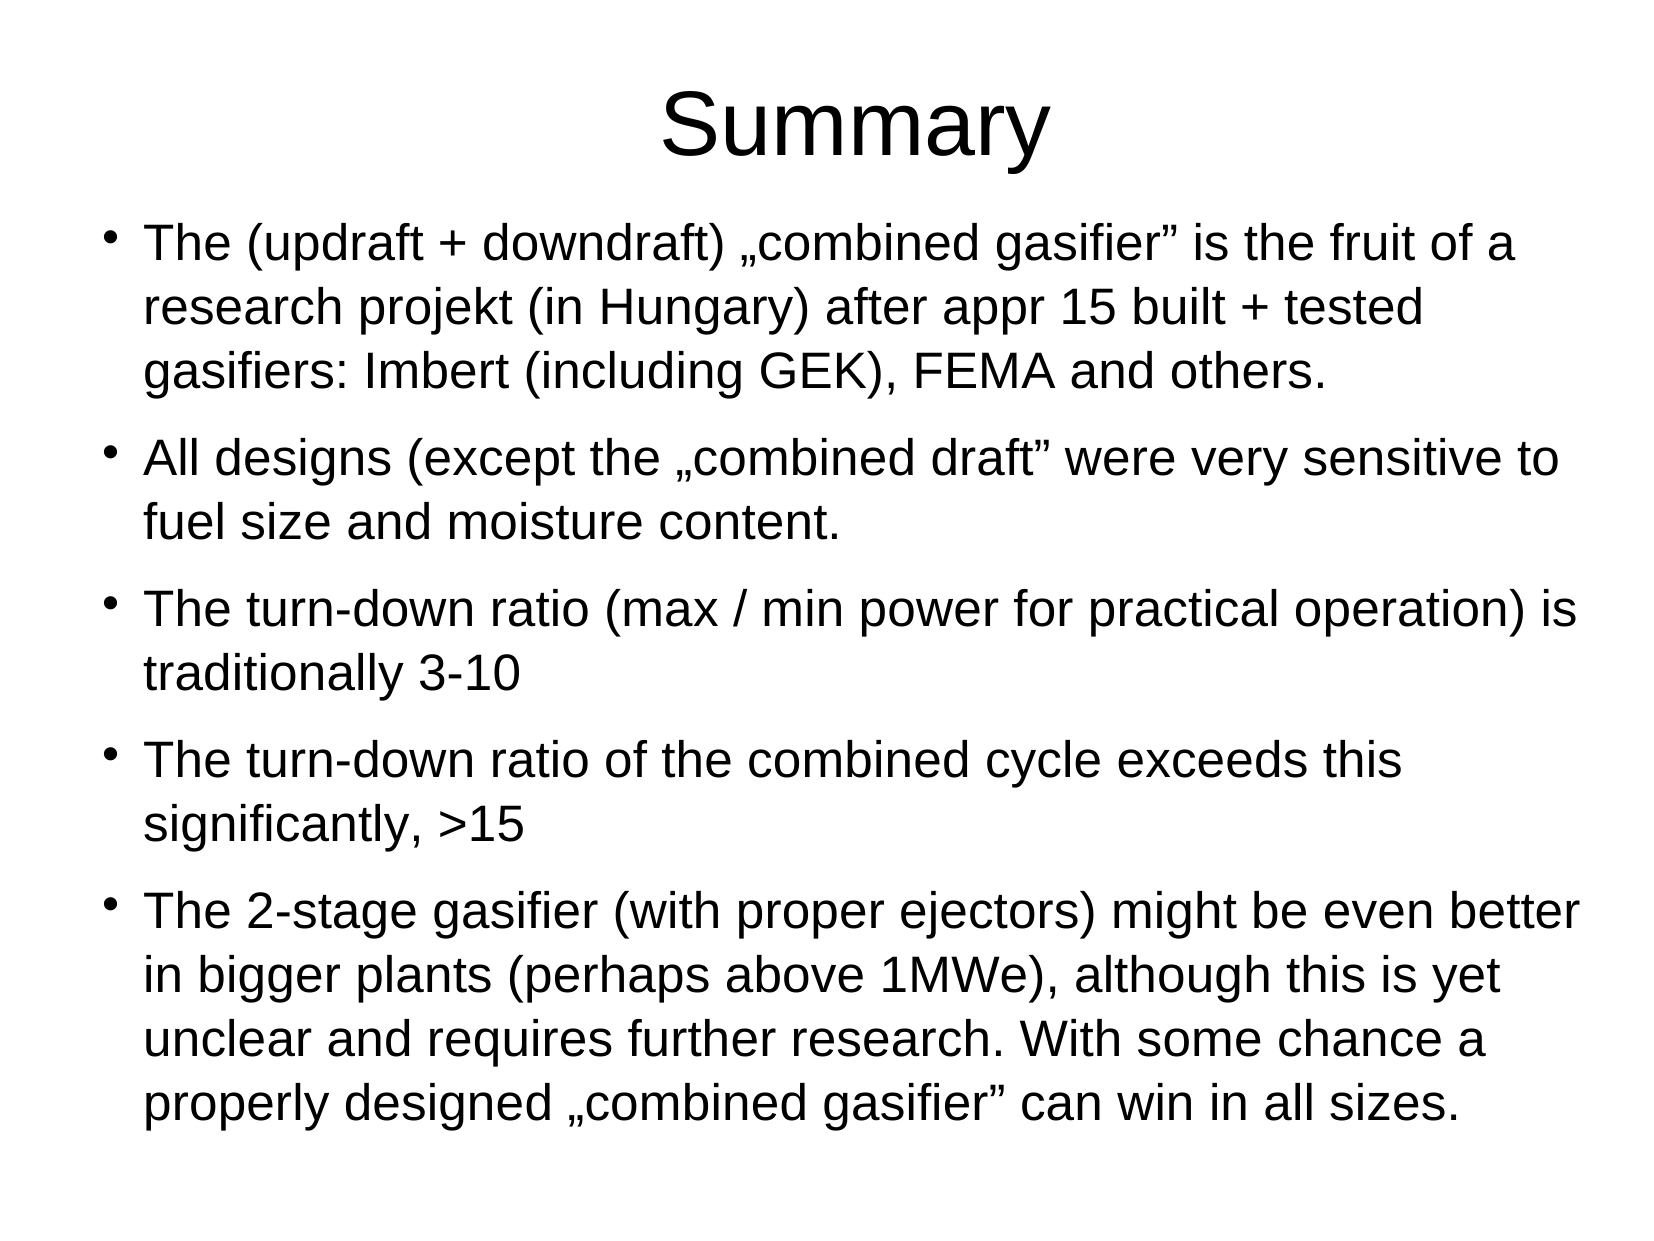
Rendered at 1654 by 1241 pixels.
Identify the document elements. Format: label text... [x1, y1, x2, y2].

list The (updraft + downdraft) „combined gasifier” is the fruit of a research projekt (in Hungary) after appr 15 built + tested gasifiers: Imbert (including GEK), FEMA and others. All designs (except the „combined draft” were very sensitive to fuel size and moisture content. The turn-down ratio (max / min power for practical operation) is traditionally 3-10 The turn-down ratio of the combined cycle exceeds this significantly, >15 The 2-stage gasifier (with proper ejectors) might be even better in bigger plants (perhaps above 1MWe), although this is yet unclear and requires further research. With some chance a properly designed „combined gasifier” can win in all sizes. [88, 206, 1595, 1152]
title Summary [236, 56, 1477, 178]
